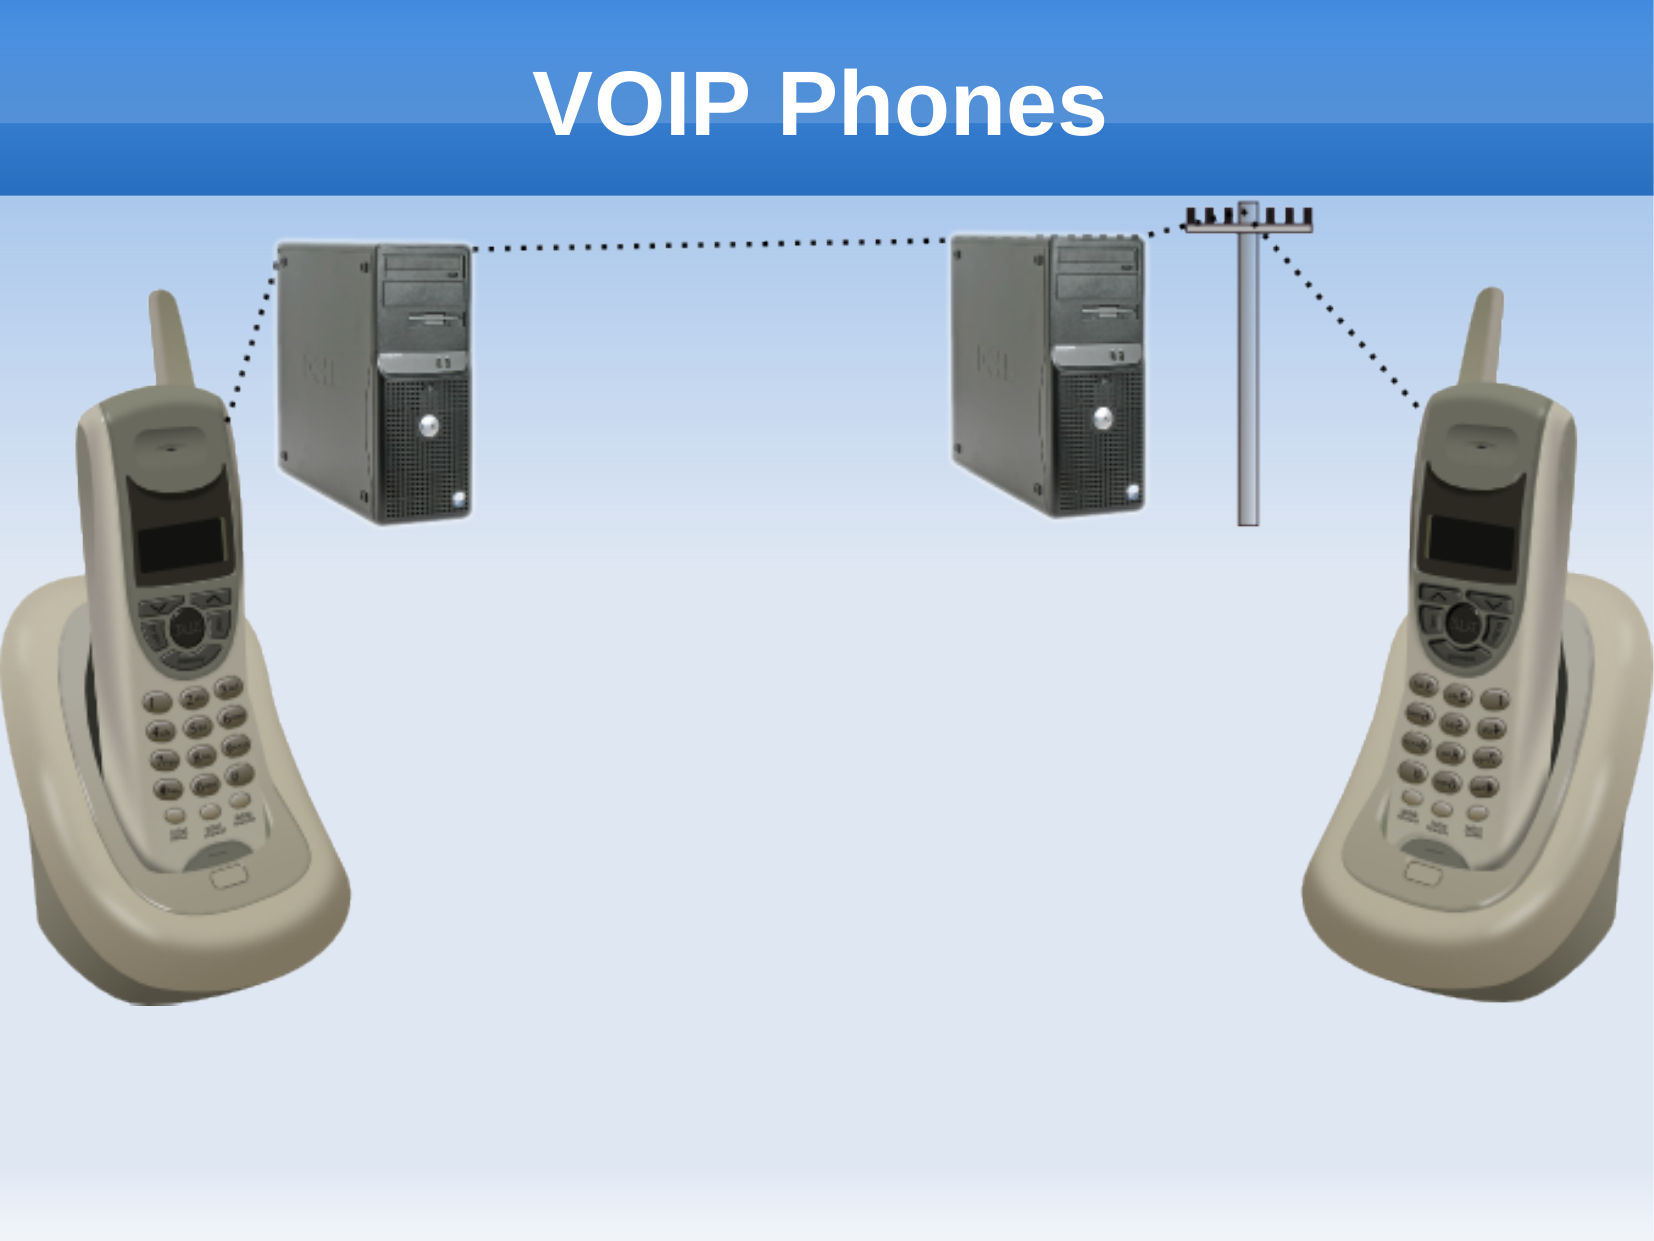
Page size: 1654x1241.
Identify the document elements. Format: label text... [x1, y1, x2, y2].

picture [0, 0, 1654, 1241]
title VOIP Phones [76, 7, 1565, 198]
